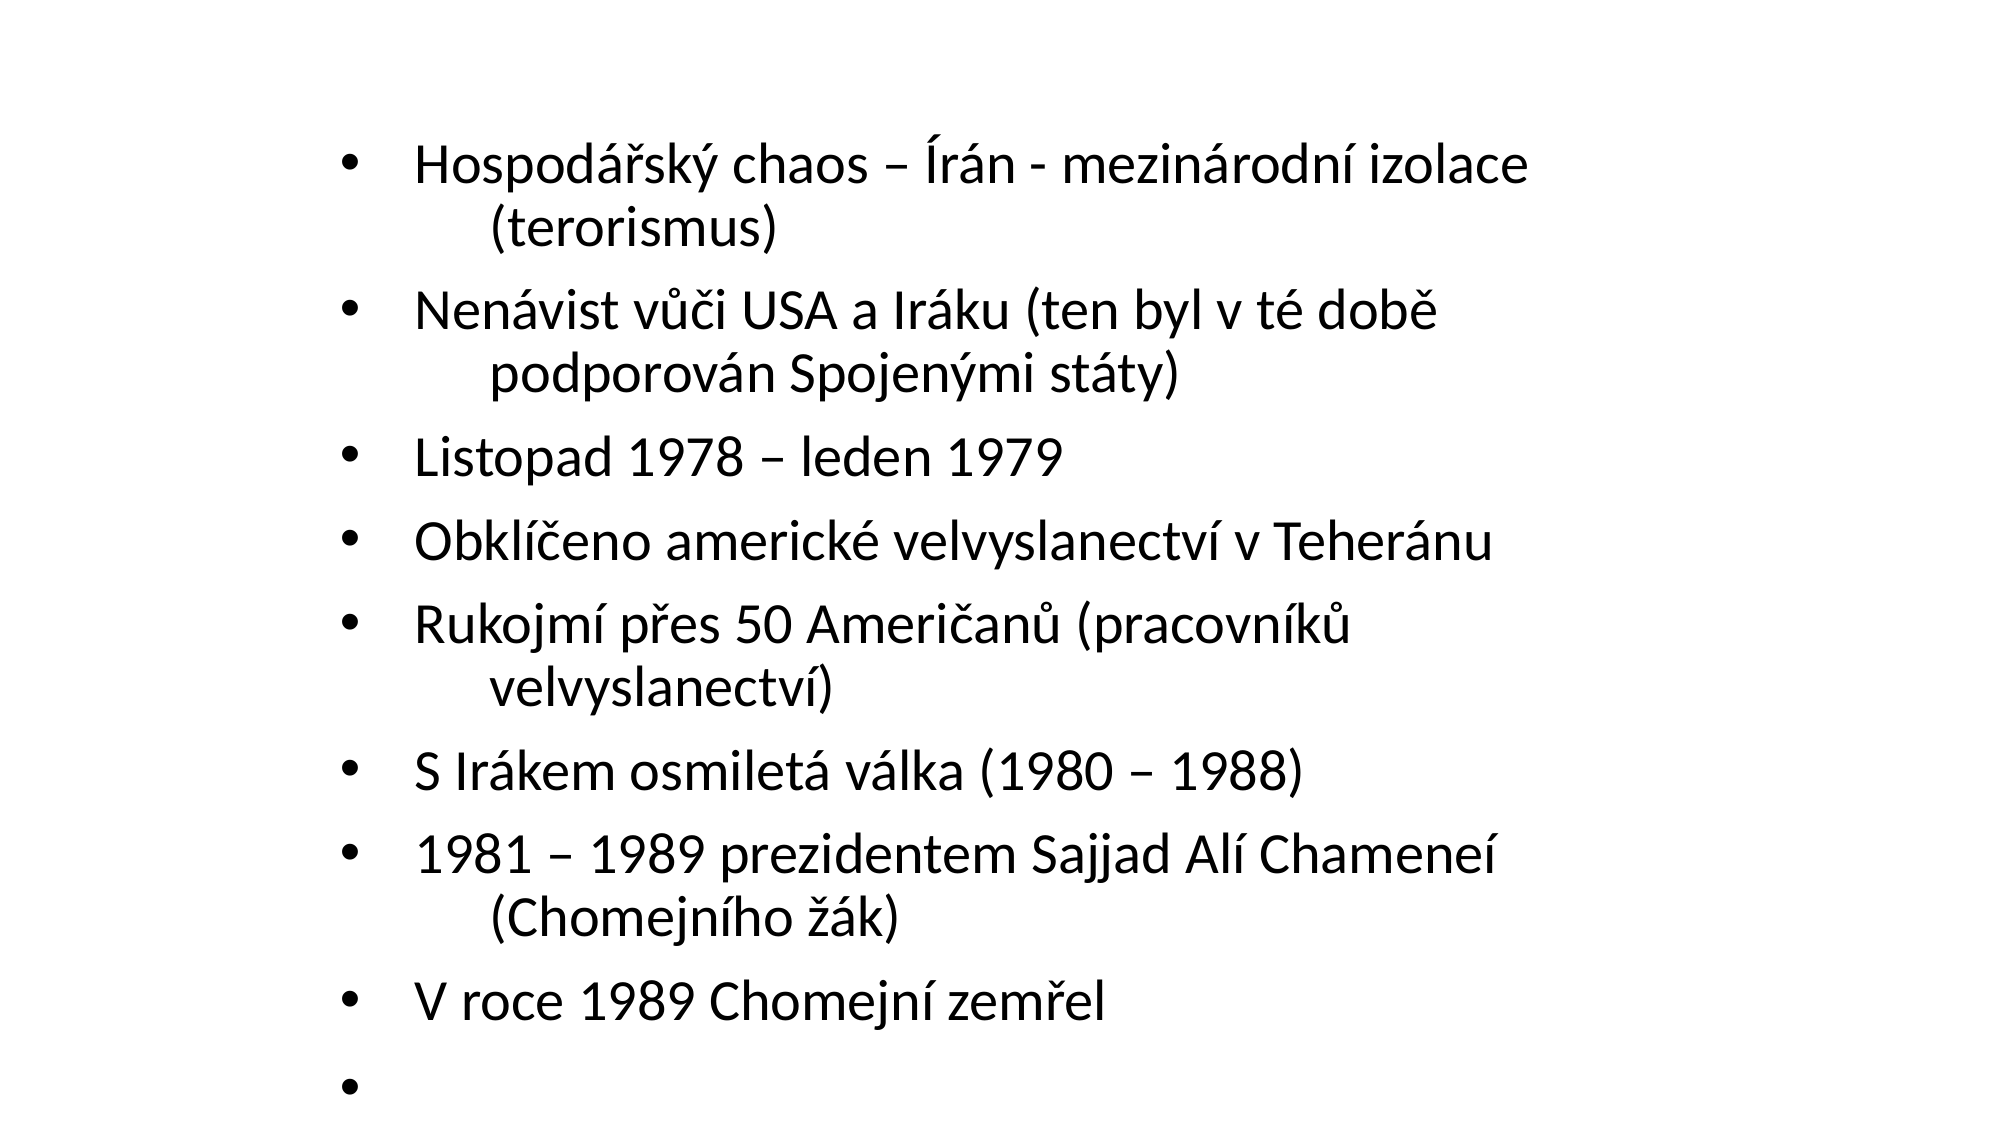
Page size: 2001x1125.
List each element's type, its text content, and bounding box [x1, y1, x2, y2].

list Hospodářský chaos – Írán - mezinárodní izolace (terorismus)​ Nenávist vůči USA a Iráku (ten byl v té době podporován Spojenými státy)​ Listopad 1978 – leden 1979 ​ Obklíčeno americké velvyslanectví v Teheránu​ Rukojmí přes 50 Američanů (pracovníků velvyslanectví)​ S Irákem osmiletá válka (1980 – 1988)​ 1981 – 1989 prezidentem Sajjad Alí Chameneí (Chomejního žák)​ V roce 1989 Chomejní zemřel​ [324, 125, 1675, 1106]
